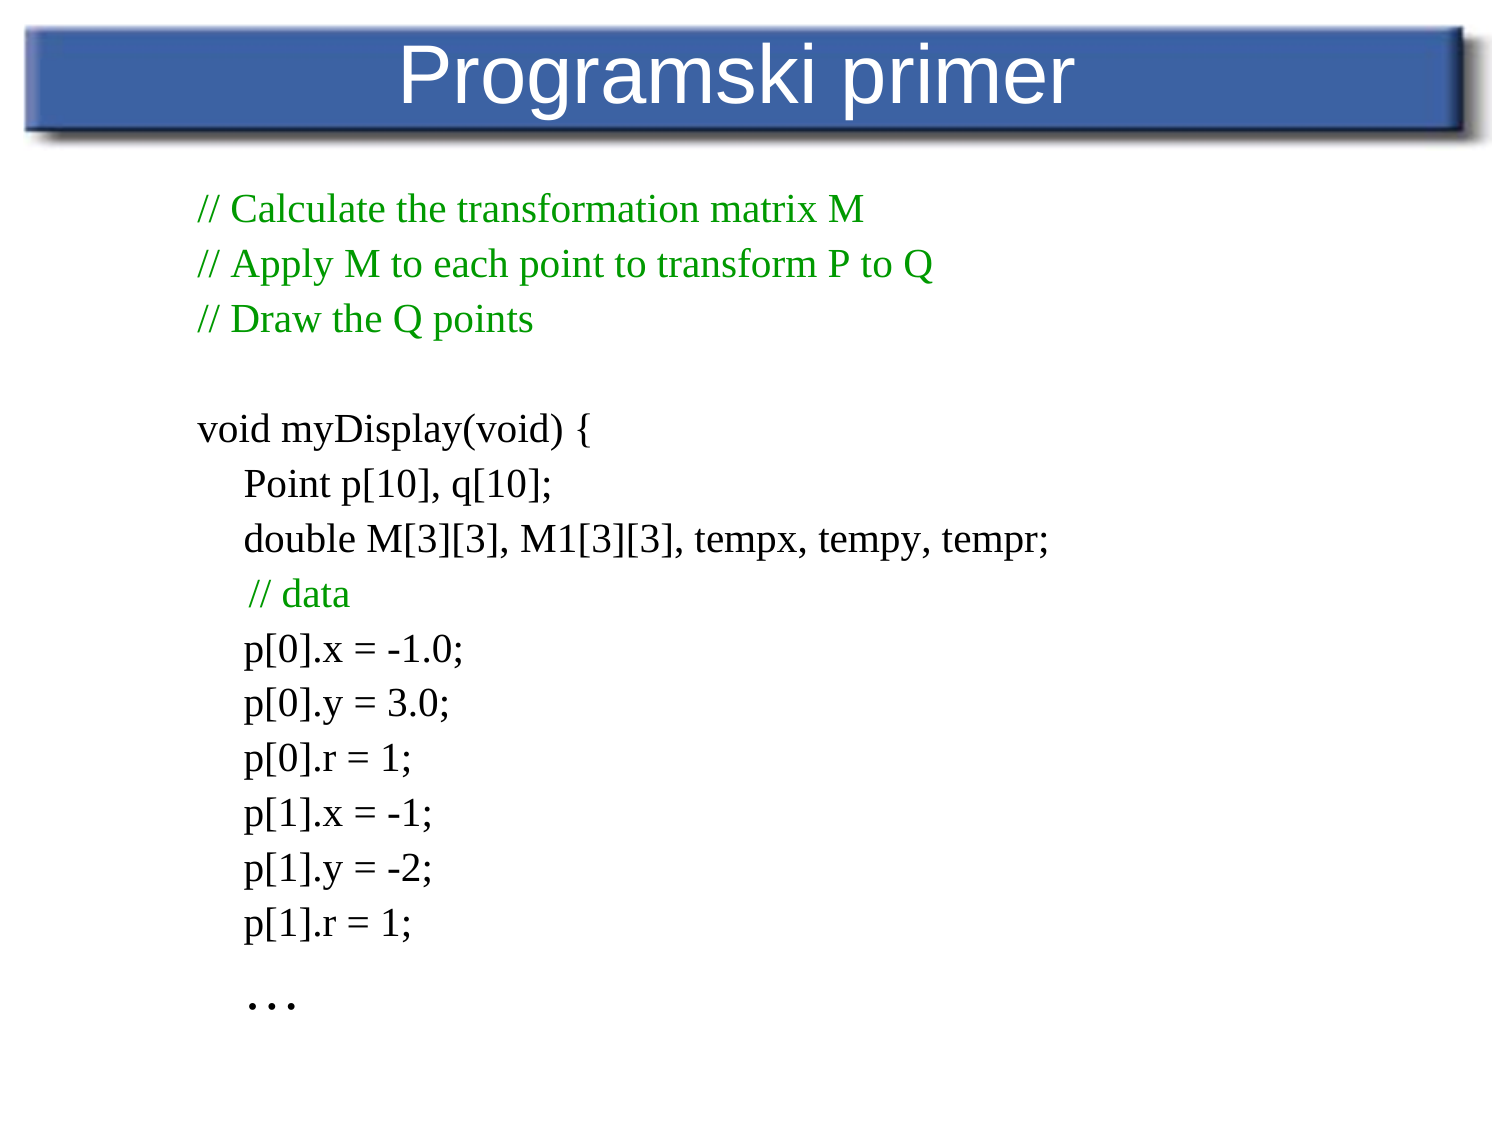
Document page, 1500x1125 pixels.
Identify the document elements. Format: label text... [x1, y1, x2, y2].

picture [23, 23, 1492, 151]
text_box Programski primer [99, 13, 1375, 128]
list // Calculate the transformation matrix M // Apply M to each point to transform P to Q // Draw the Q points void myDisplay(void) { Point p[10], q[10]; double M[3][3], M1[3][3], tempx, tempy, tempr; // data p[0].x = -1.0; p[0].y = 3.0; p[0].r = 1; p[1].x = -1; p[1].y = -2; p[1].r = 1; … [108, 179, 1417, 1039]
